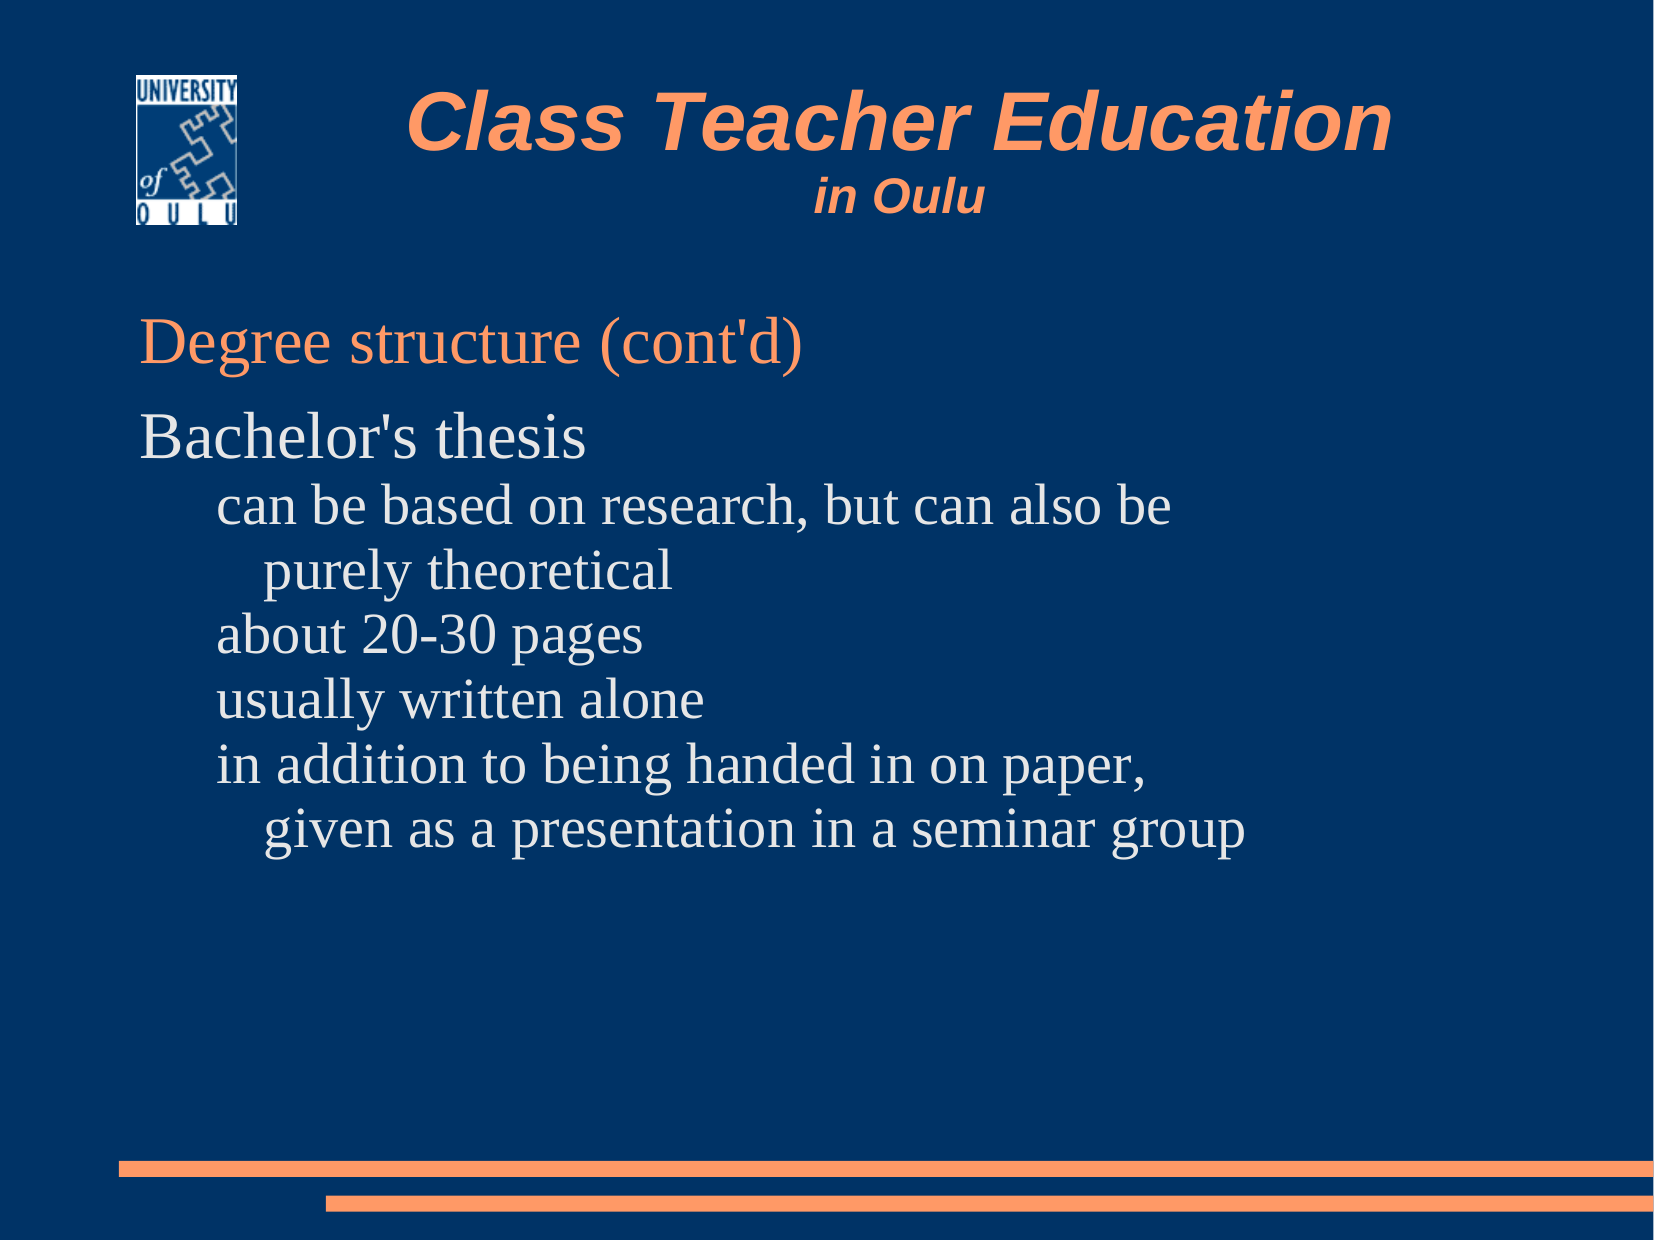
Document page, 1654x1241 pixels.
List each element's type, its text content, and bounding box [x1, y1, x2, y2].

list Degree structure (cont'd) [121, 304, 1562, 390]
list Bachelor's thesis can be based on research, but can also be purely theoretical about 20-30 pages usually written alone in addition to being handed in on paper, given as a presentation in a seminar group [122, 398, 1562, 1105]
picture [136, 75, 237, 225]
title Class Teacher Education in Oulu [265, 46, 1534, 254]
